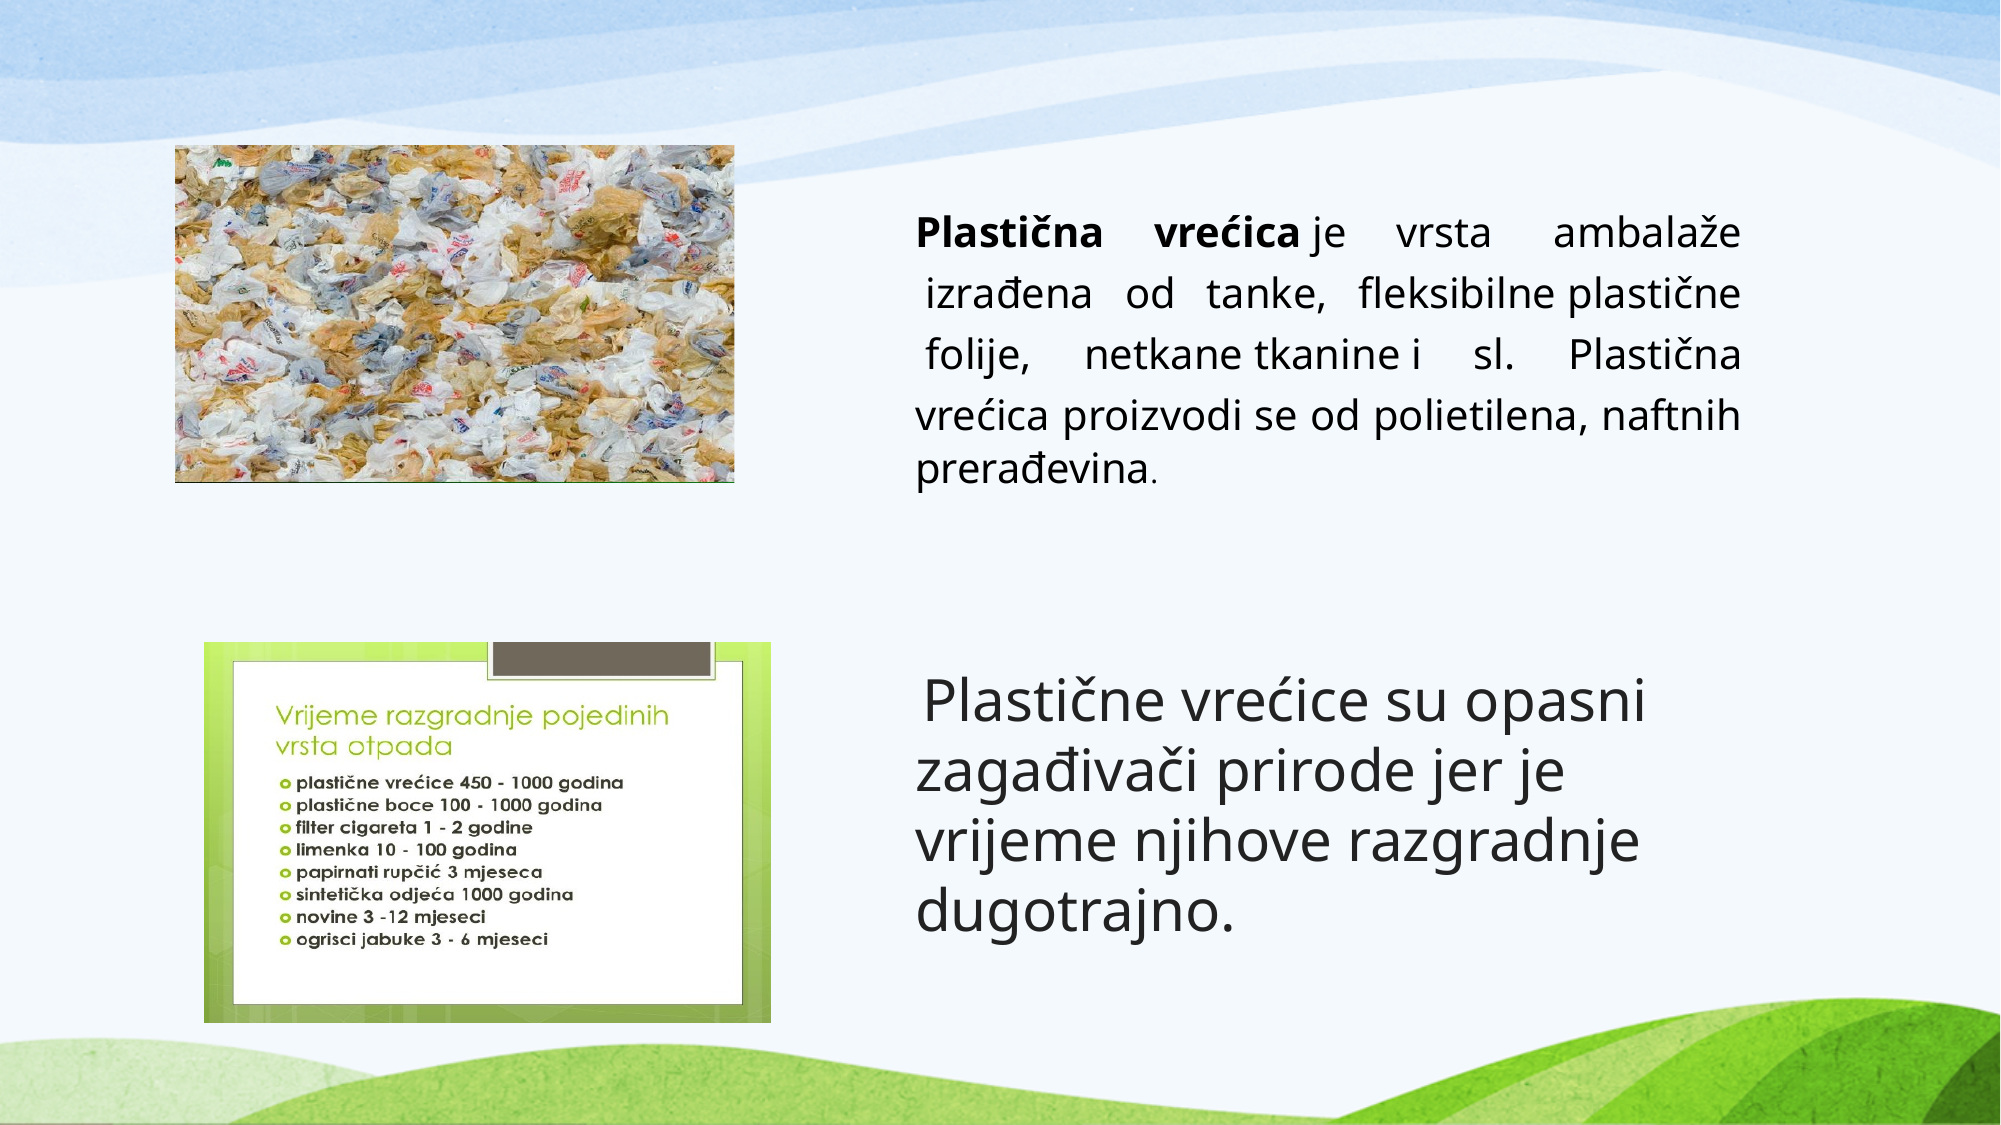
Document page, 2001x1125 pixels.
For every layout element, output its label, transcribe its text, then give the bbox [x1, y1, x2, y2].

picture [168, 102, 735, 483]
text_box Plastična vrećica je vrsta ambalaže izrađena od tanke, fleksibilne plastične folije, netkane tkanine i sl. Plastična vrećica proizvodi se od polietilena, naftnih prerađevina. [900, 195, 1758, 500]
text_box Plastične vrećice su opasni zagađivači prirode jer je vrijeme njihove razgradnje dugotrajno. [900, 656, 1737, 951]
picture [204, 642, 771, 1023]
